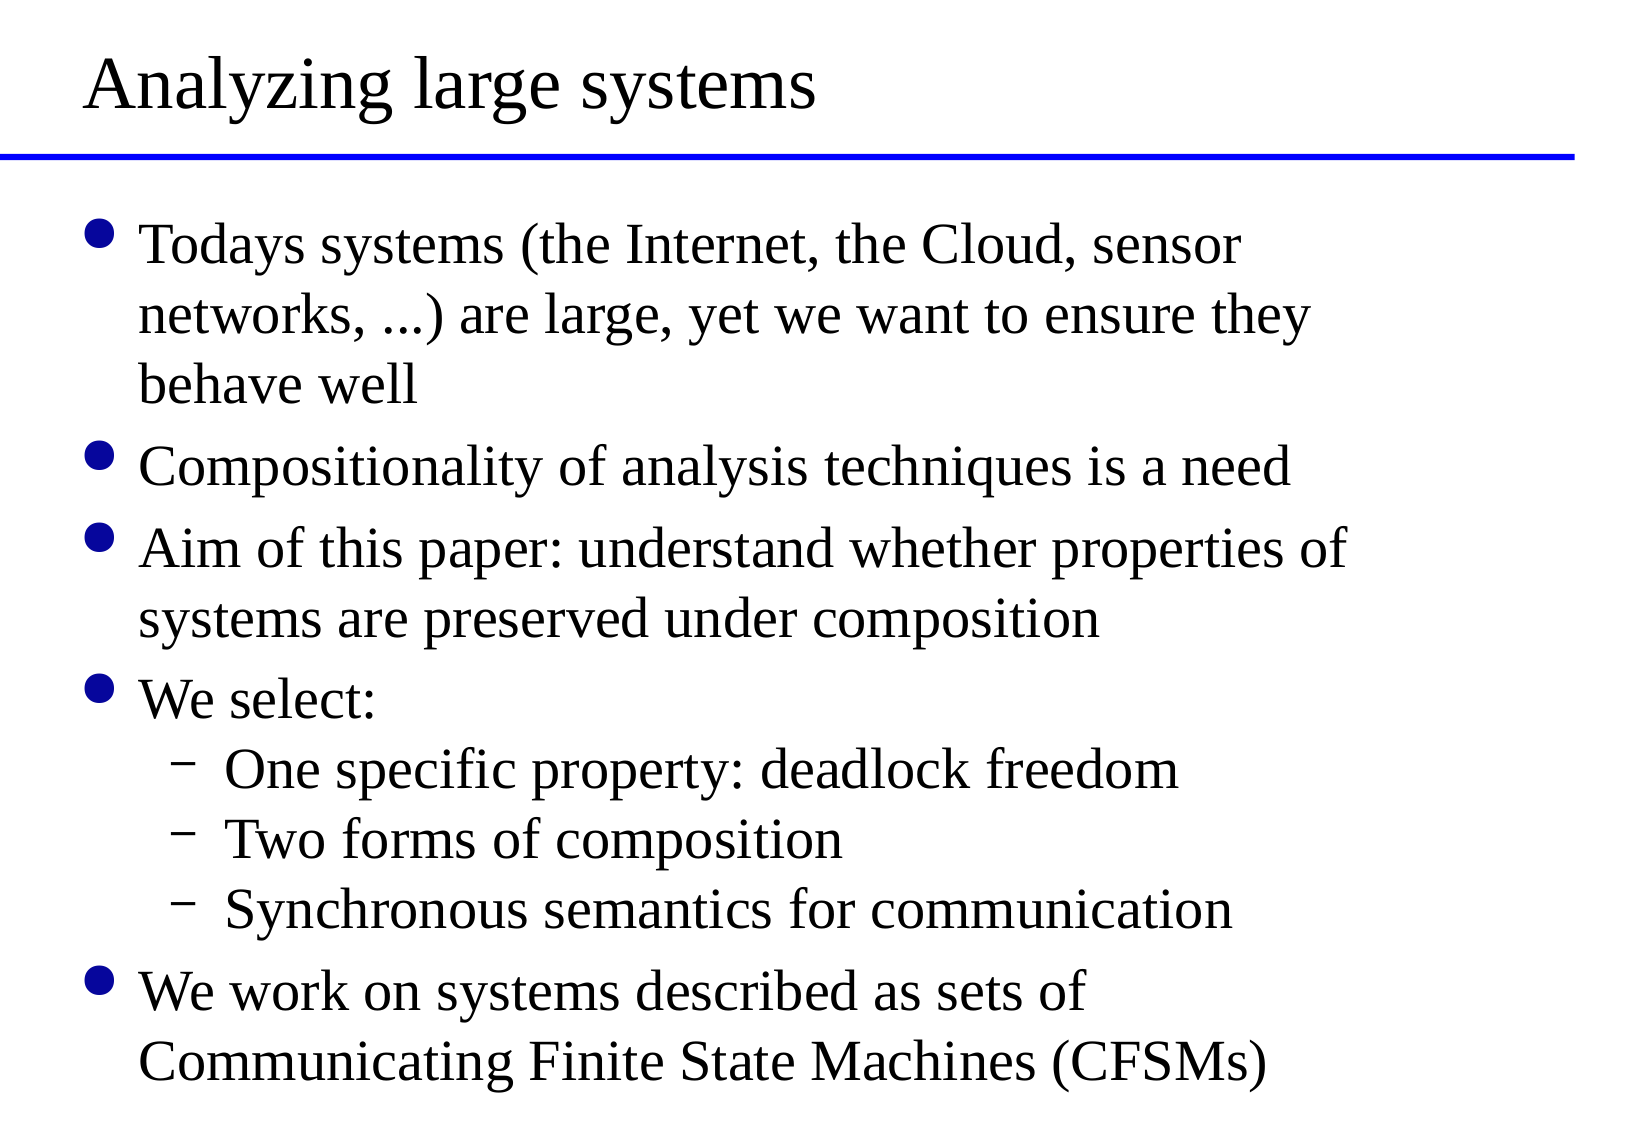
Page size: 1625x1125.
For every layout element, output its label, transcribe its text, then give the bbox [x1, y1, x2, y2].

list Todays systems (the Internet, the Cloud, sensor networks, ...) are large, yet we want to ensure they behave well Compositionality of analysis techniques is a need Aim of this paper: understand whether properties of systems are preserved under composition We select: One specific property: deadlock freedom Two forms of composition Synchronous semantics for communication We work on systems described as sets of Communicating Finite State Machines (CFSMs) [67, 198, 1478, 1061]
title Analyzing large systems [67, 27, 1544, 131]
